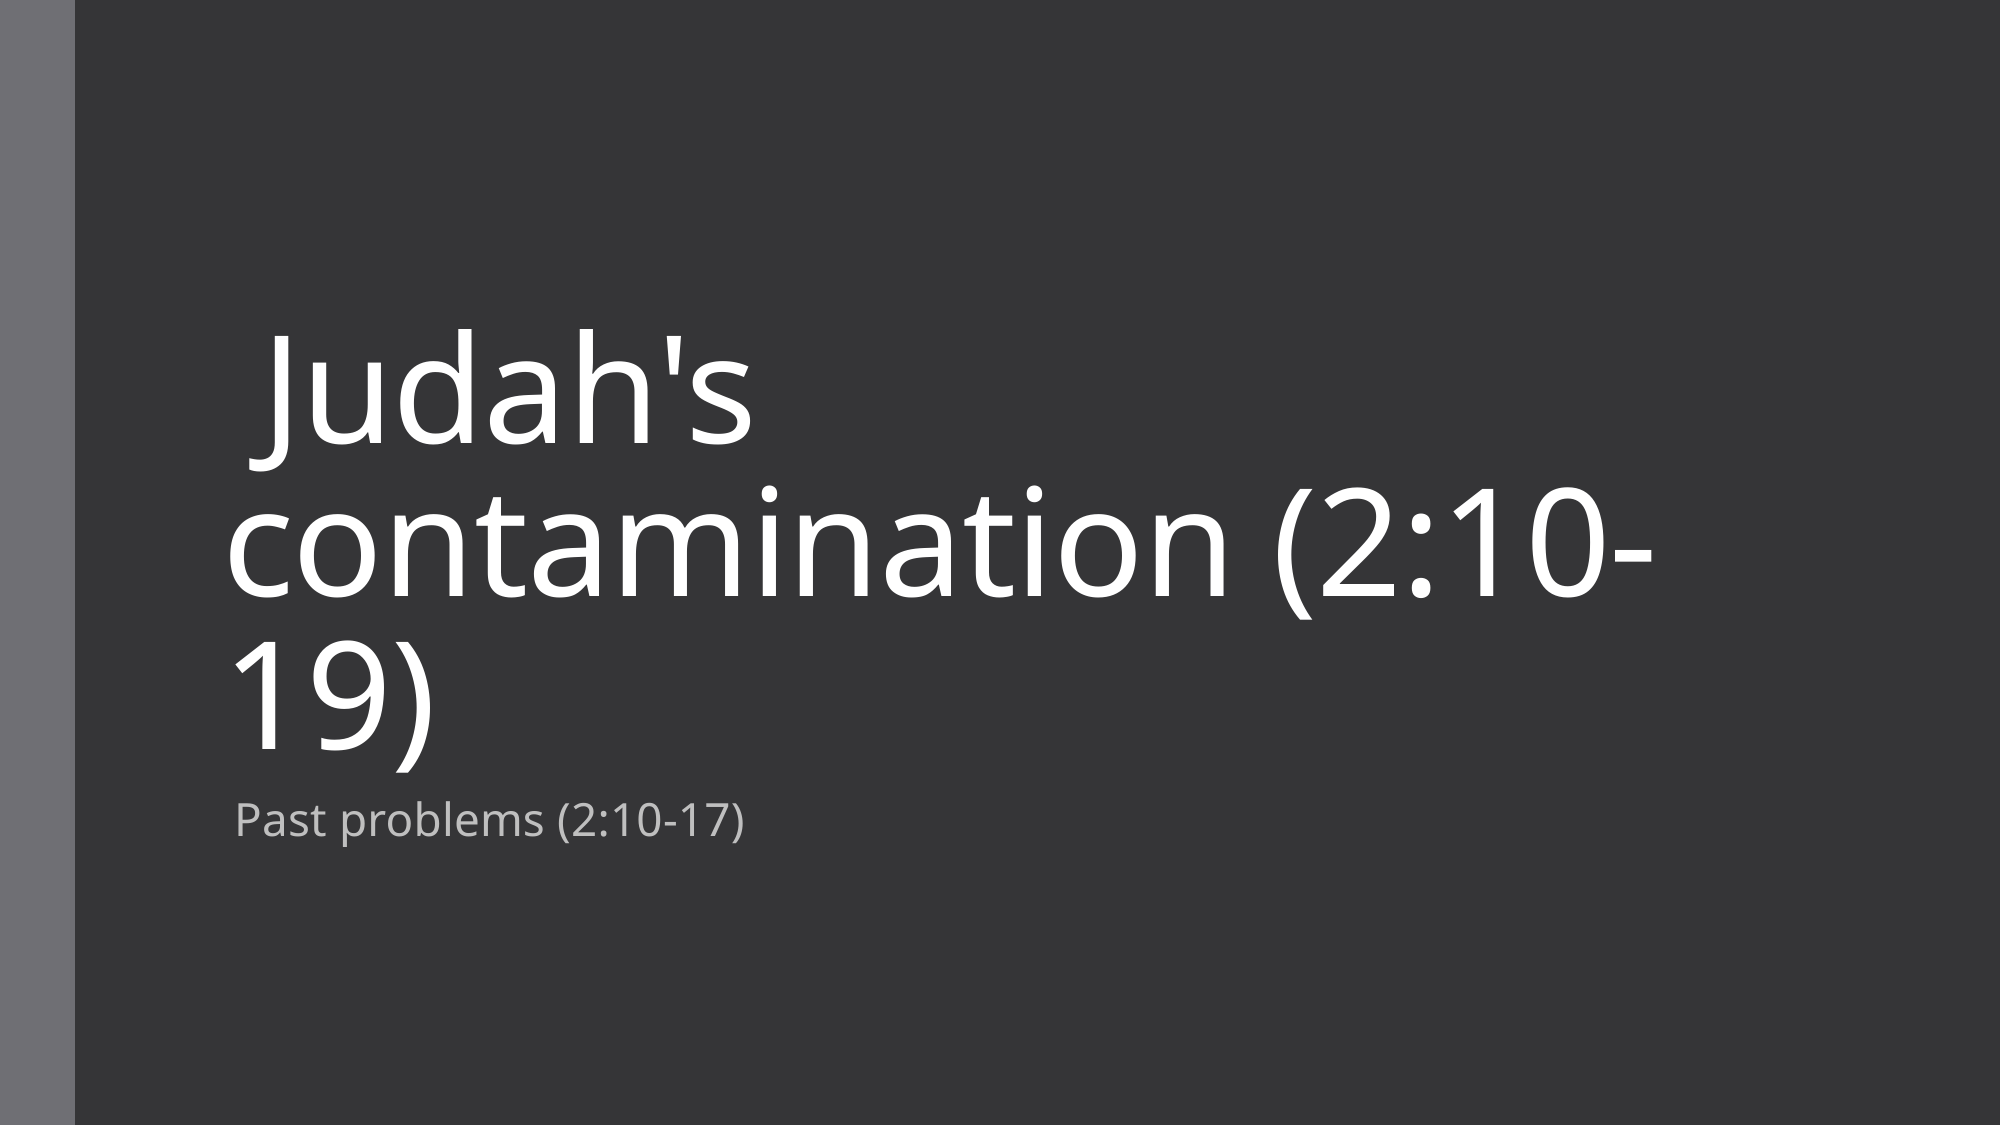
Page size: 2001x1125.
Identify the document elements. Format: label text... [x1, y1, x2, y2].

subtitle Past problems (2:10-17) [206, 787, 1752, 1066]
title Judah's contamination (2:10-19) [206, 124, 1752, 787]
